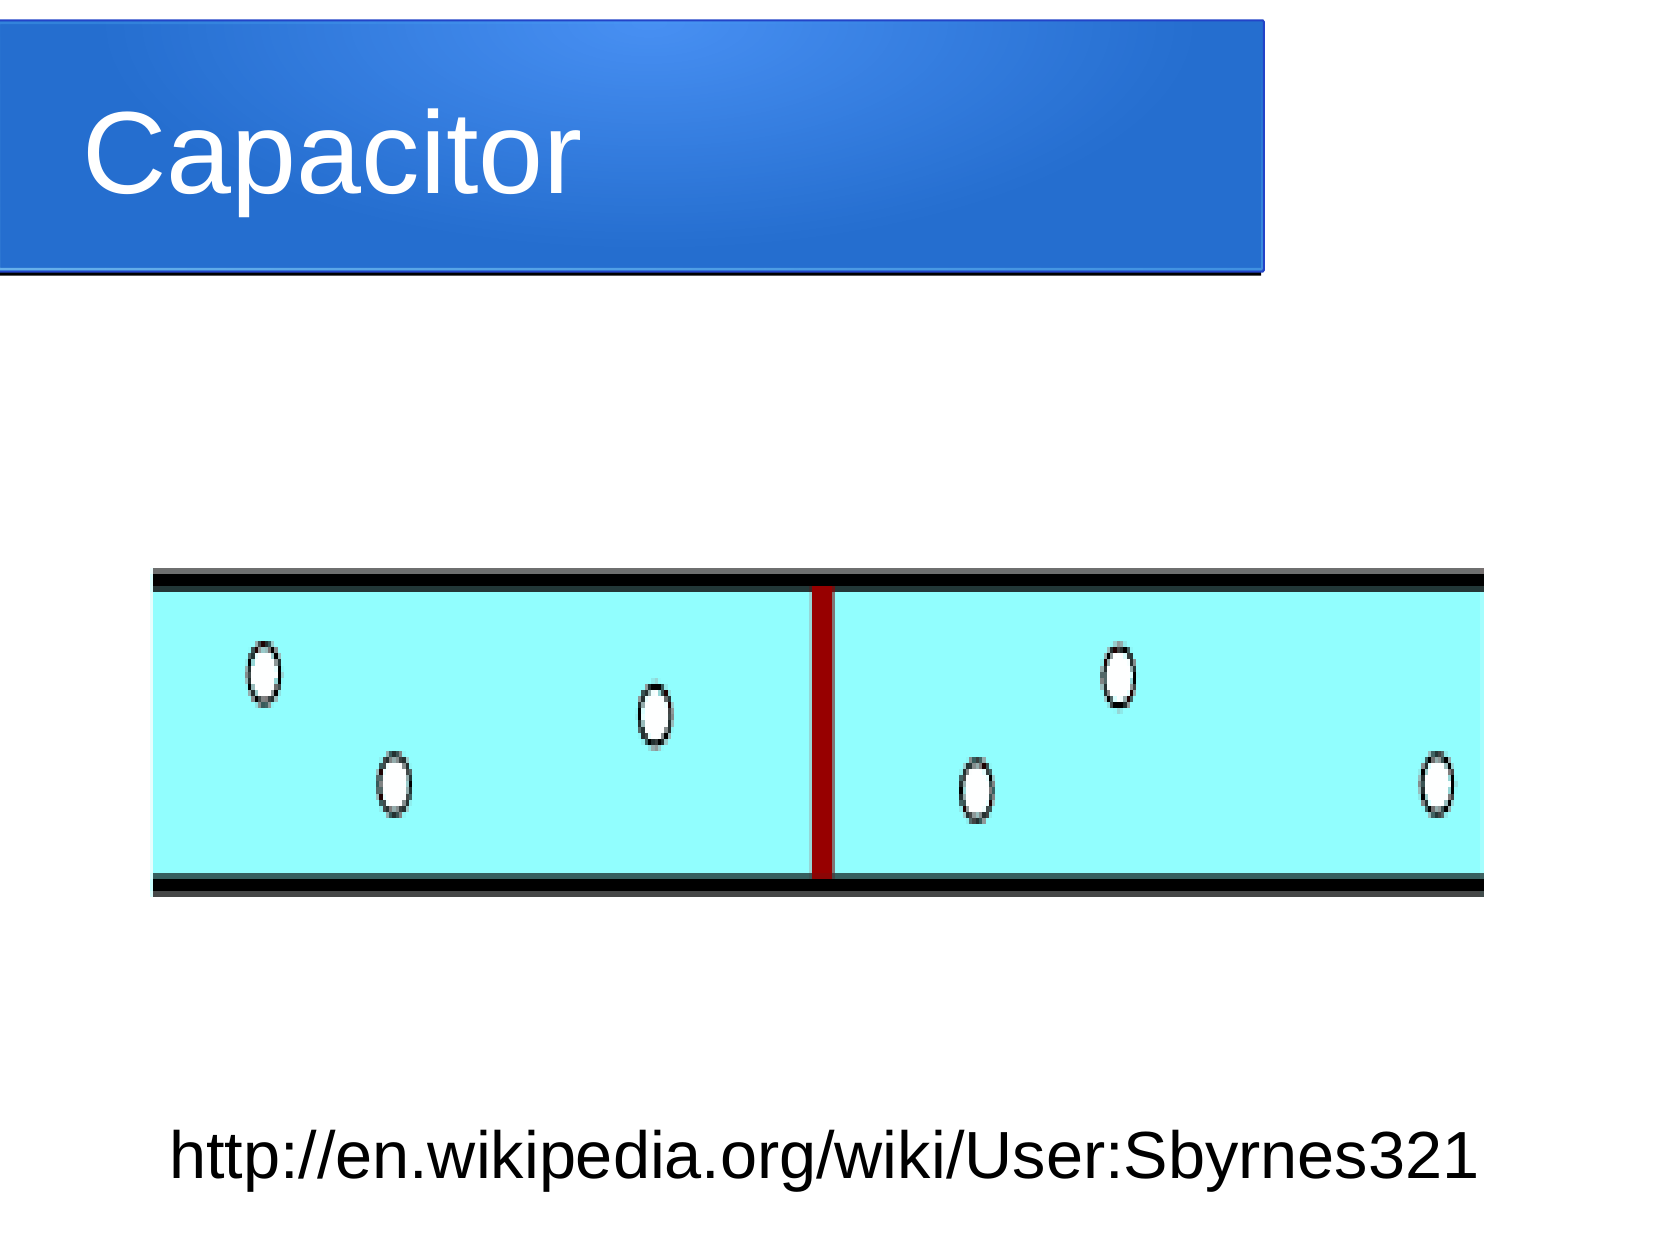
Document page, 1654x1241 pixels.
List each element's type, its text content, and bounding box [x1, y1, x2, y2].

title Capacitor [82, 49, 1250, 257]
subtitle http://en.wikipedia.org/wiki/User:Sbyrnes321 [30, 1095, 1621, 1216]
picture [75, 404, 1576, 1051]
